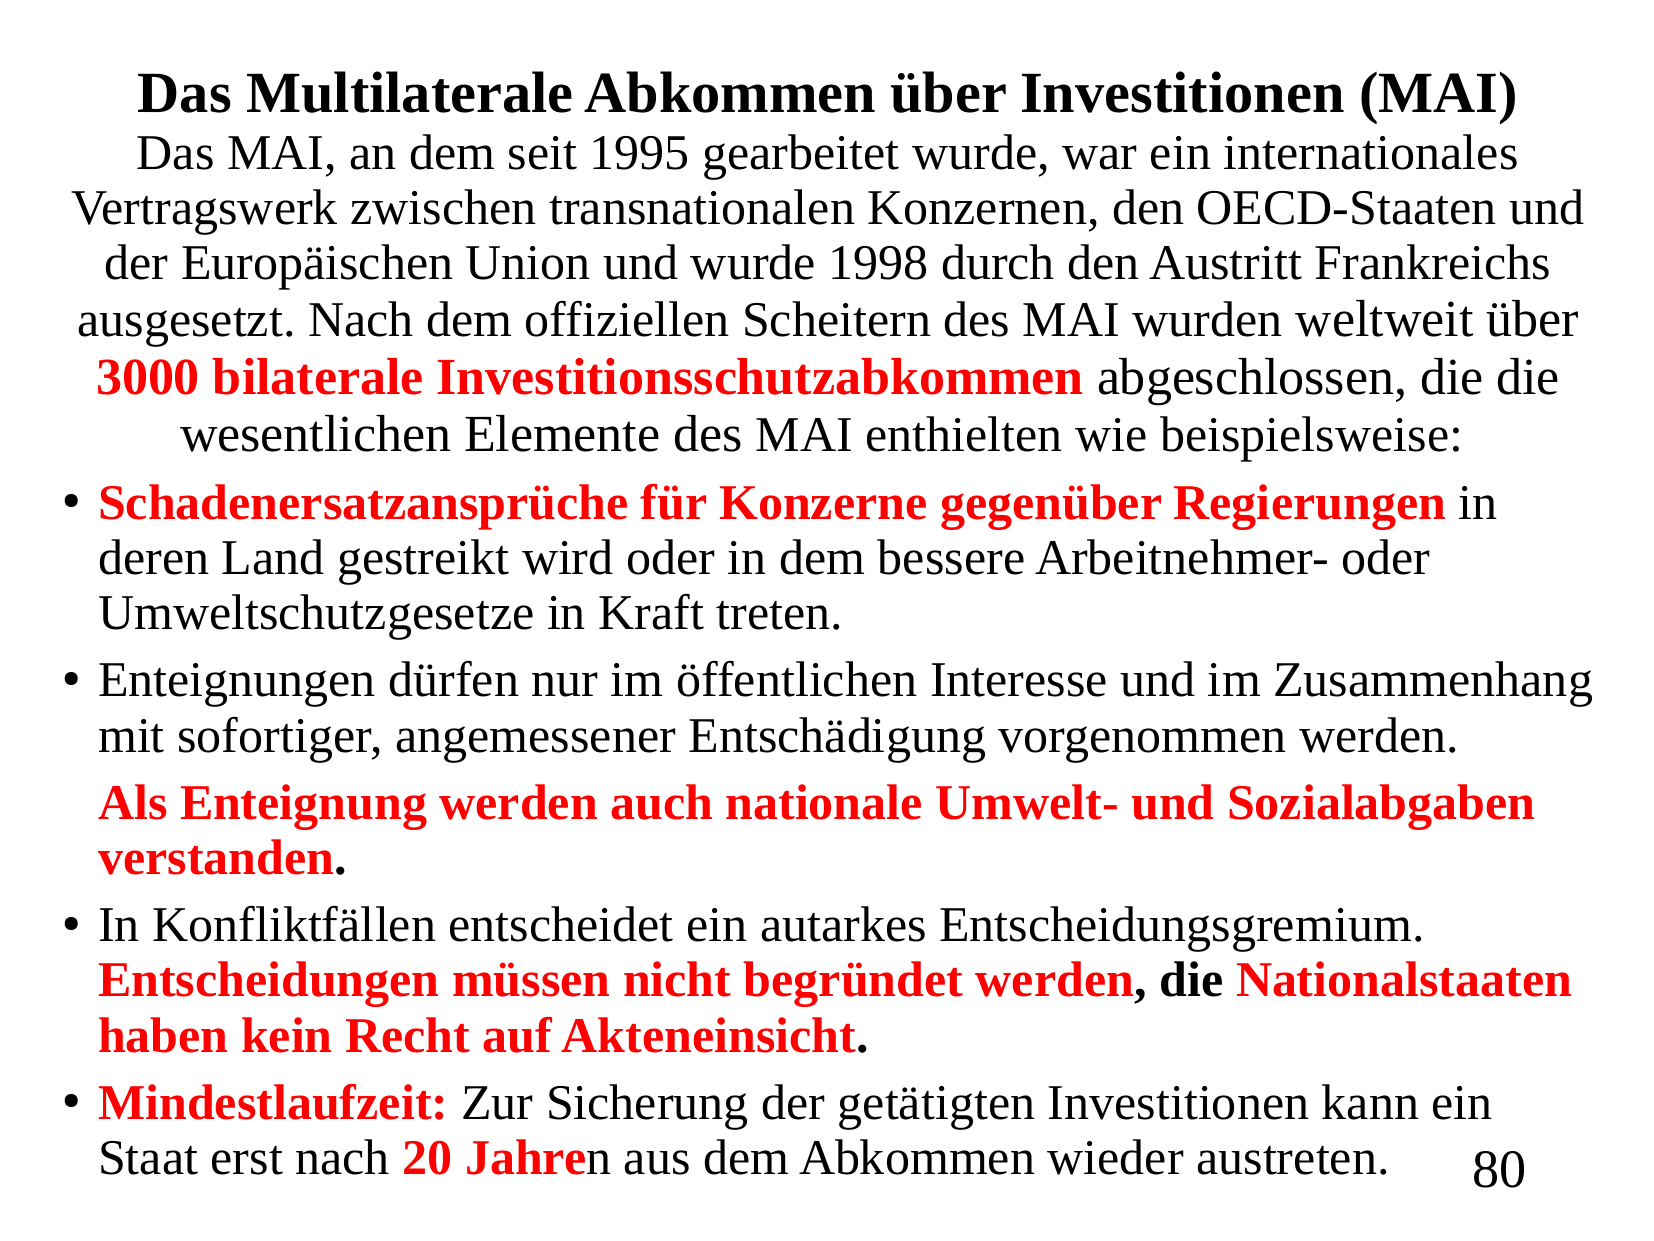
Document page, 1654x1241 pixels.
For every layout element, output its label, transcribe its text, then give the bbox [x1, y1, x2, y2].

text_box Das Multilaterale Abkommen über Investitionen (MAI) Das MAI, an dem seit 1995 gearbeitet wurde, war ein internationales Vertragswerk zwischen transnationalen Konzernen, den OECD-Staaten und der Europäischen Union und wurde 1998 durch den Austritt Frankreichs ausgesetzt. Nach dem offiziellen Scheitern des MAI wurden weltweit über 3000 bilaterale Investitionsschutzabkommen abgeschlossen, die die wesentlichen Elemente des MAI enthielten wie beispielsweise: Schadenersatzansprüche für Konzerne gegenüber Regierungen in deren Land gestreikt wird oder in dem bessere Arbeitnehmer- oder Umweltschutzgesetze in Kraft treten. Enteignungen dürfen nur im öffentlichen Interesse und im Zusammenhang mit sofortiger, angemessener Entschädigung vorgenommen werden. Als Enteignung werden auch nationale Umwelt- und Sozialabgaben verstanden. In Konfliktfällen entscheidet ein autarkes Entscheidungsgremium. Entscheidungen müssen nicht begründet werden, die Nationalstaaten haben kein Recht auf Akteneinsicht. Mindestlaufzeit: Zur Sicherung der getätigten Investitionen kann ein Staat erst nach 20 Jahren aus dem Abkommen wieder austreten. [47, 52, 1619, 1201]
text_box <Foliennummer> [1294, 1131, 1654, 1207]
